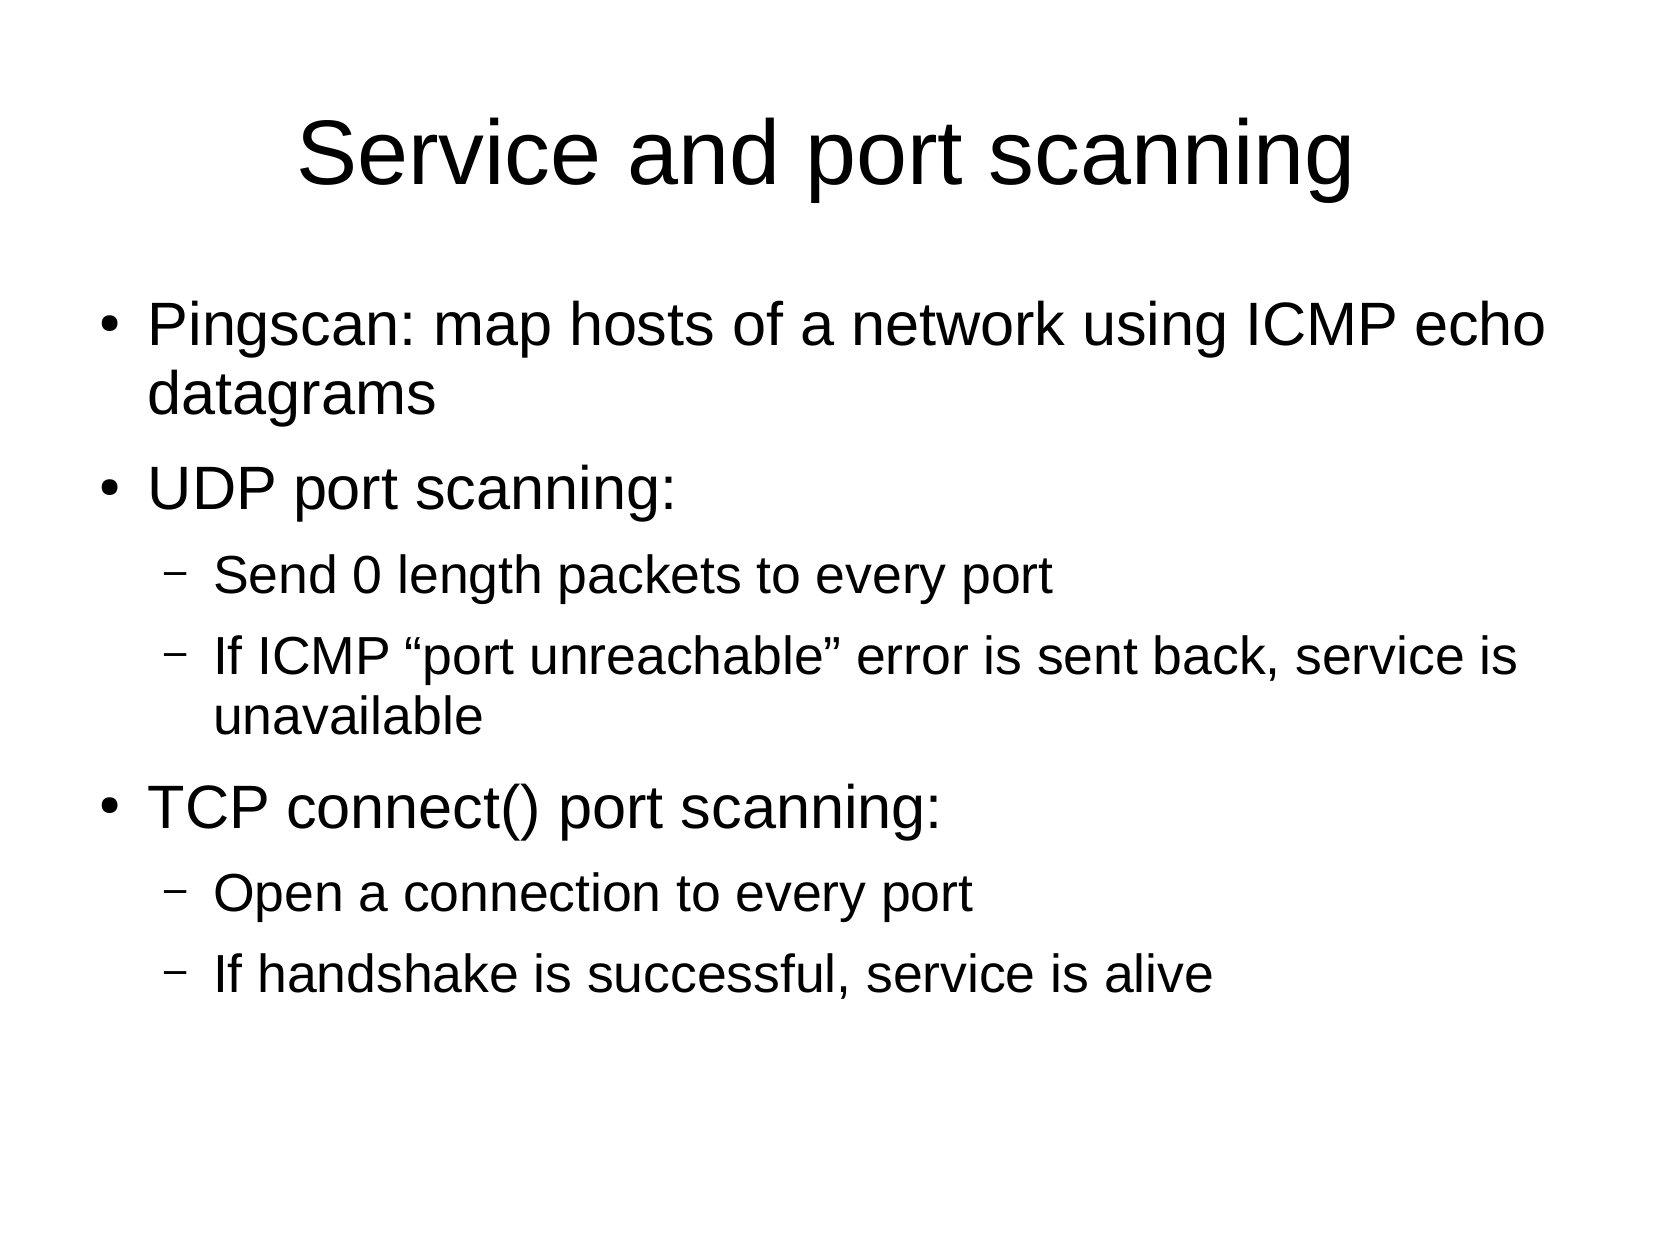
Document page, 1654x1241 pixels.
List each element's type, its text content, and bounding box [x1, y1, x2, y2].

title Service and port scanning [82, 49, 1571, 257]
list Pingscan: map hosts of a network using ICMP echo datagrams UDP port scanning: Send 0 length packets to every port If ICMP “port unreachable” error is sent back, service is unavailable TCP connect() port scanning: Open a connection to every port If handshake is successful, service is alive [82, 290, 1571, 1010]
